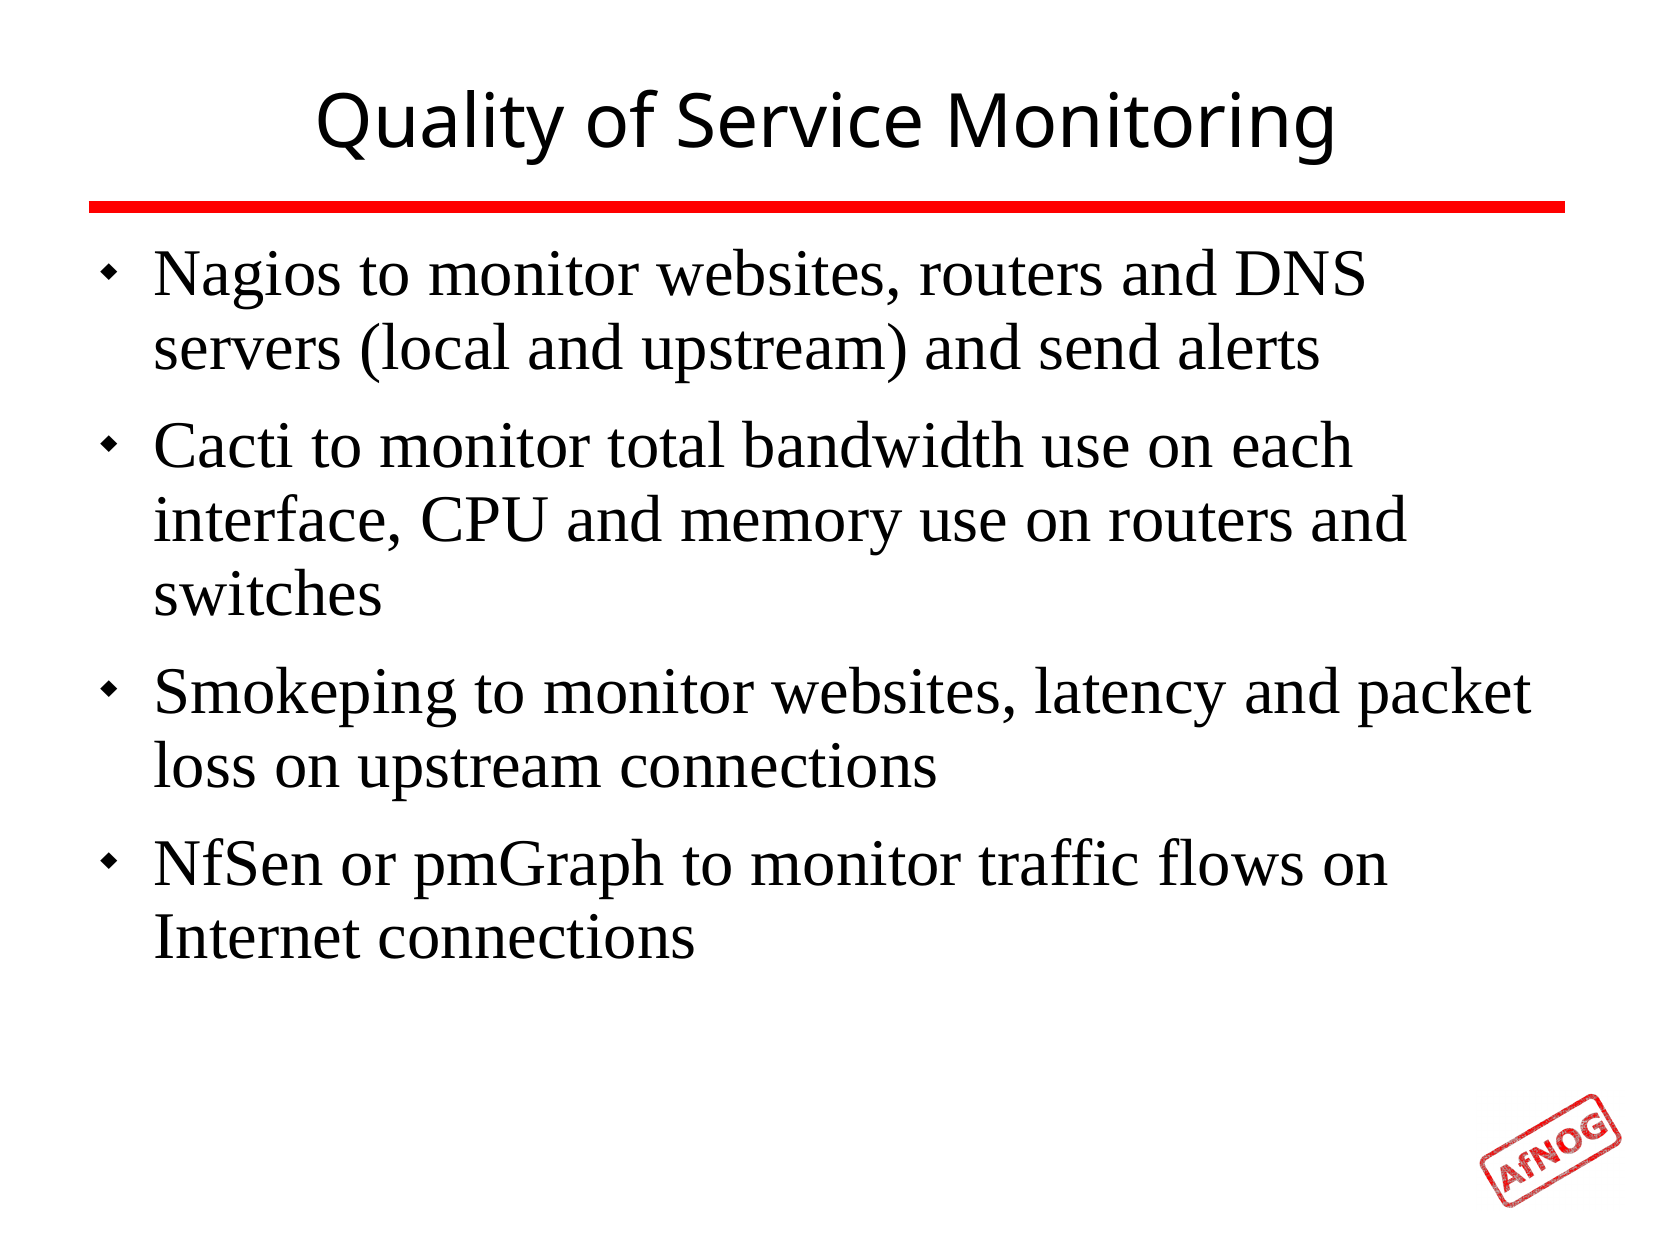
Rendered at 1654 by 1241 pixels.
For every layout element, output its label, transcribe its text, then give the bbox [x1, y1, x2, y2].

title Quality of Service Monitoring [82, 29, 1571, 207]
picture [1476, 1090, 1625, 1211]
list Nagios to monitor websites, routers and DNS servers (local and upstream) and send alerts Cacti to monitor total bandwidth use on each interface, CPU and memory use on routers and switches Smokeping to monitor websites, latency and packet loss on upstream connections NfSen or pmGraph to monitor traffic flows on Internet connections [82, 236, 1571, 1108]
